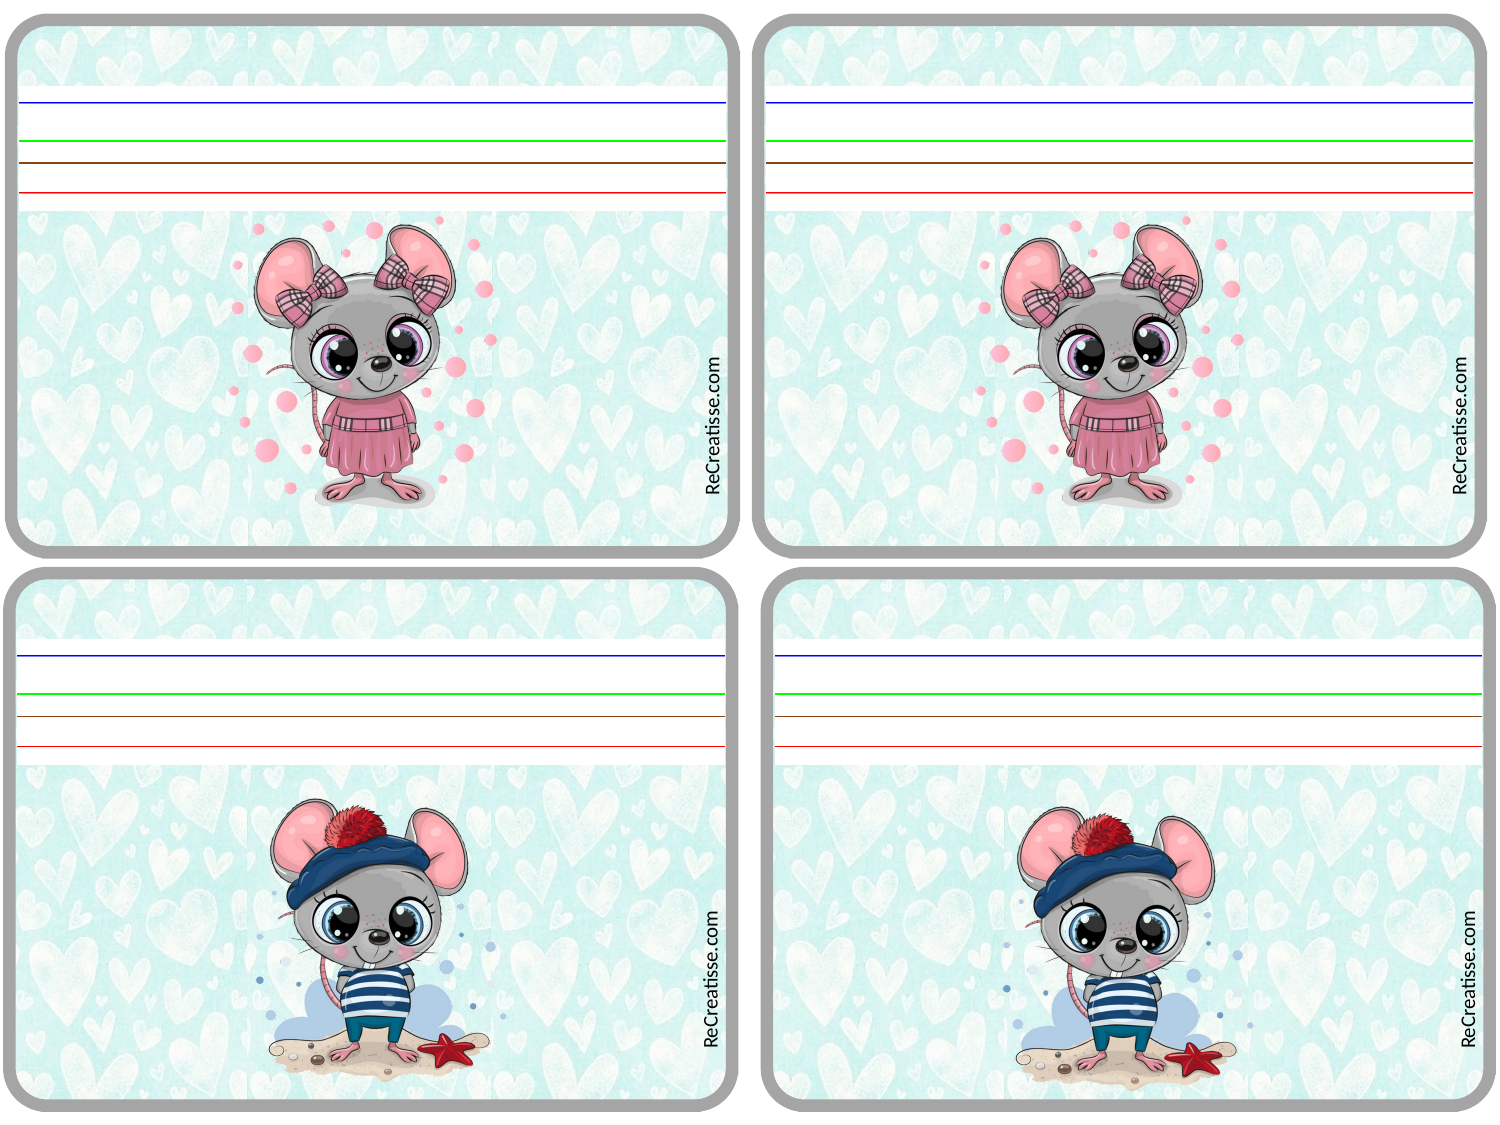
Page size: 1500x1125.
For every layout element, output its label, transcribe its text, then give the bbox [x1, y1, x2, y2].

text_box ReCreatisse.com [691, 342, 731, 510]
text_box [11, 19, 734, 553]
picture [969, 793, 1270, 1094]
picture [775, 639, 1482, 765]
picture [222, 785, 523, 1085]
text_box [9, 573, 733, 1106]
text_box ReCreatisse.com [1438, 342, 1478, 510]
text_box [758, 19, 1481, 553]
text_box [766, 573, 1490, 1106]
picture [17, 639, 725, 765]
picture [19, 86, 726, 511]
text_box ReCreatisse.com [1447, 895, 1487, 1064]
text_box ReCreatisse.com [689, 895, 729, 1064]
picture [766, 86, 1473, 511]
